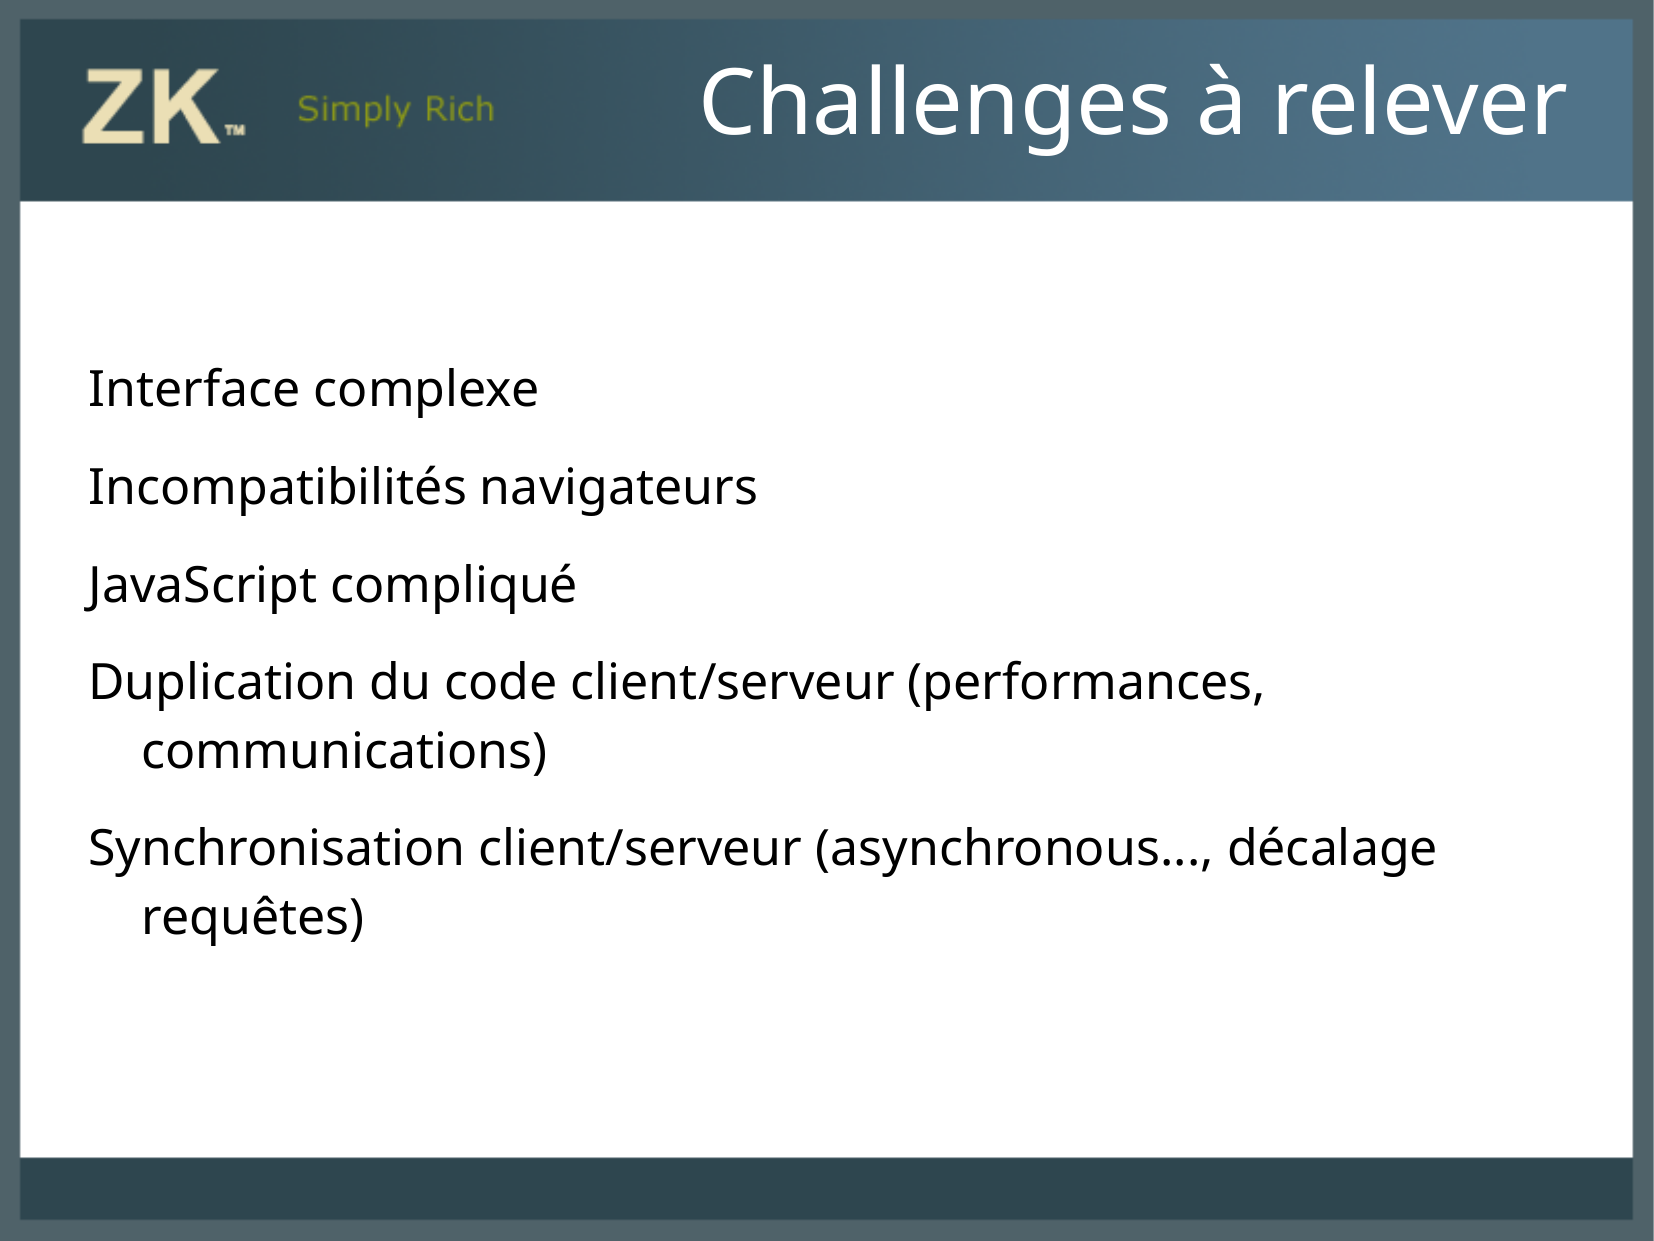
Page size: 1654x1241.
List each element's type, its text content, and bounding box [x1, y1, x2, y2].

list Interface complexe Incompatibilités navigateurs JavaScript compliqué Duplication du code client/serveur (performances, communications) Synchronisation client/serveur (asynchronous..., décalage requêtes) [70, 352, 1459, 894]
picture [0, 0, 1654, 1241]
title Challenges à relever [614, 2, 1654, 195]
